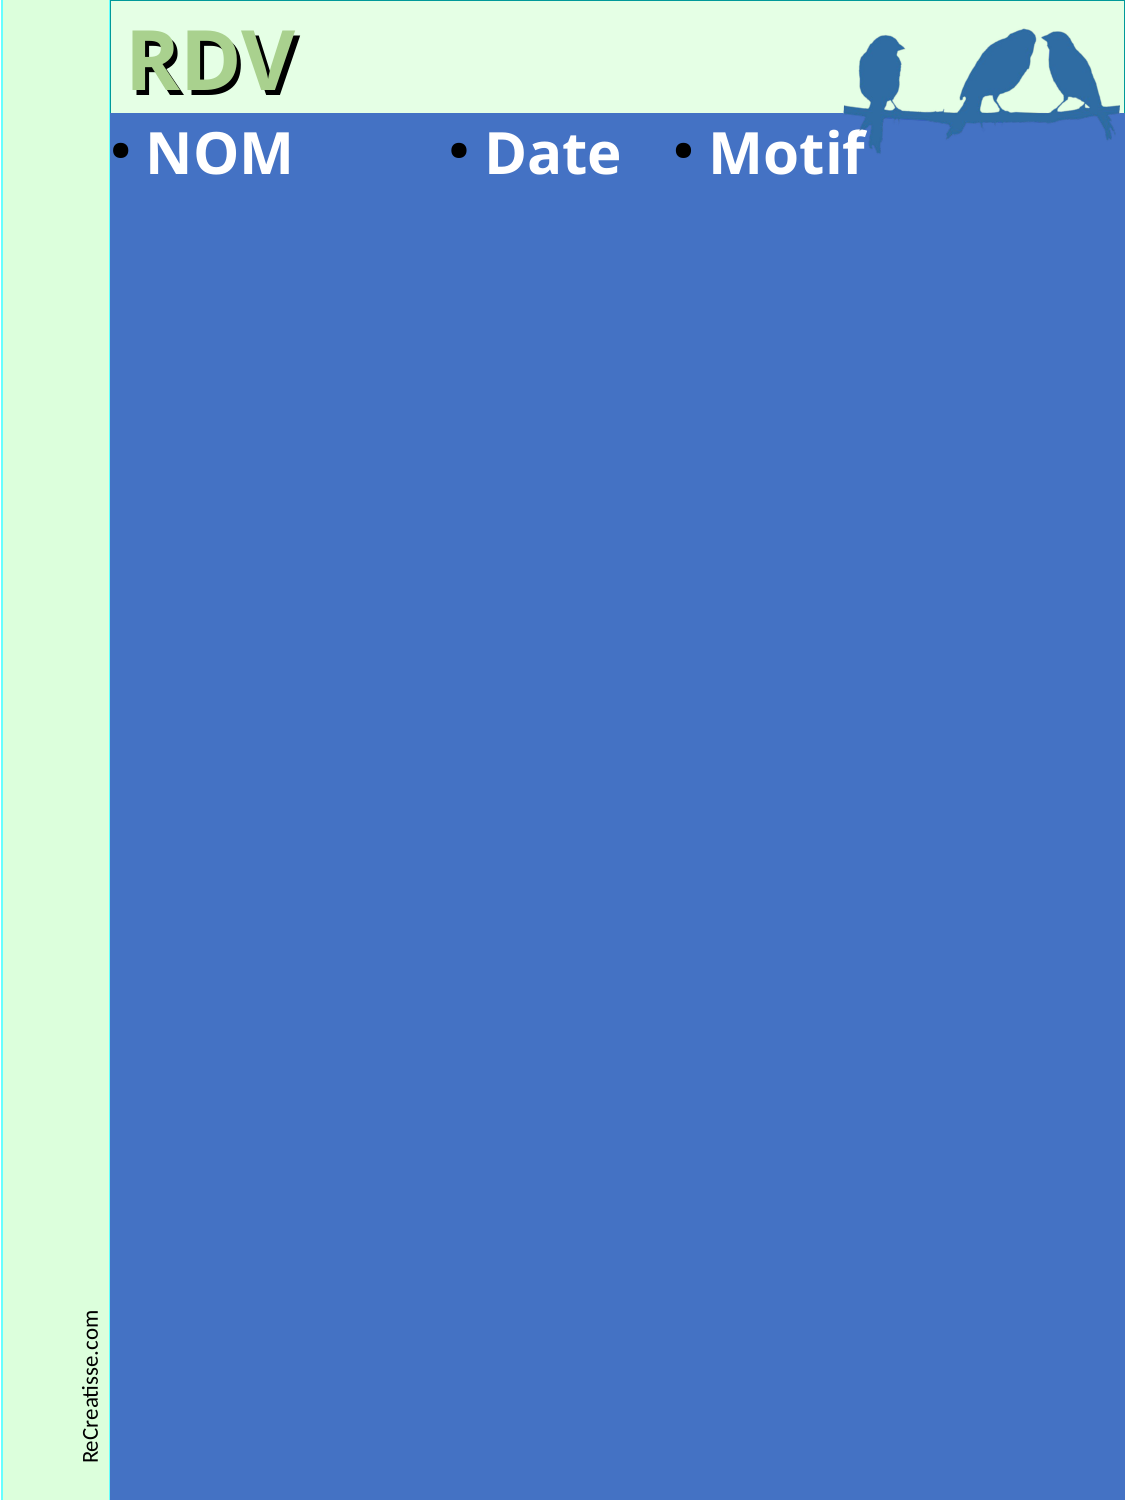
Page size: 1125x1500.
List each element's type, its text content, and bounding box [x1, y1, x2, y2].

table_cell [110, 325, 449, 387]
table_header Date [449, 113, 673, 201]
table_cell [110, 1315, 449, 1377]
table_cell [110, 1377, 449, 1439]
table_cell [110, 758, 449, 820]
table_cell [449, 201, 673, 263]
table_cell [110, 1067, 449, 1129]
table_cell [449, 1253, 673, 1315]
table_cell [673, 201, 1125, 263]
table_cell [110, 201, 449, 263]
table_cell [673, 448, 1125, 510]
table_cell [673, 1253, 1125, 1315]
table_cell [673, 510, 1125, 572]
table_cell [449, 1005, 673, 1067]
table_cell [449, 1439, 673, 1500]
table_cell [673, 696, 1125, 758]
table_cell [673, 1439, 1125, 1500]
table_cell [110, 634, 449, 696]
table_cell [449, 944, 673, 1005]
table_cell [110, 820, 449, 882]
table_cell [673, 1191, 1125, 1253]
table_cell [110, 696, 449, 758]
table_cell [673, 1377, 1125, 1439]
table_cell [110, 387, 449, 448]
table_cell [449, 820, 673, 882]
table_cell [110, 1439, 449, 1500]
table_cell [449, 1191, 673, 1253]
table_cell [673, 820, 1125, 882]
table_cell [449, 1377, 673, 1439]
table_cell [449, 1067, 673, 1129]
table_cell [673, 758, 1125, 820]
table_cell [449, 1129, 673, 1191]
text_box RDV [992, 0, 1125, 9]
table_cell [449, 758, 673, 820]
table_cell [110, 1129, 449, 1191]
text_box ReCreatisse.com [68, 1295, 110, 1479]
table_cell [673, 1129, 1125, 1191]
table_cell [449, 882, 673, 944]
table_header Motif [673, 113, 1125, 201]
table_cell [673, 1315, 1125, 1377]
table_cell [449, 696, 673, 758]
text_box RDV [1119, 26, 1125, 113]
table_cell [449, 387, 673, 448]
table_cell [673, 882, 1125, 944]
table_cell [449, 1315, 673, 1377]
table_cell [110, 882, 449, 944]
table_cell [449, 263, 673, 325]
table_cell [673, 263, 1125, 325]
table_cell [449, 572, 673, 634]
table_cell [673, 944, 1125, 1005]
text_box [2, 0, 110, 1500]
table_cell [110, 263, 449, 325]
table_cell [673, 634, 1125, 696]
text_box RDV [110, 0, 849, 113]
table_cell [673, 325, 1125, 387]
picture [840, 0, 1125, 170]
table_header NOM [110, 113, 449, 201]
table_cell [110, 1253, 449, 1315]
table_cell [449, 325, 673, 387]
table_cell [673, 387, 1125, 448]
table_cell [449, 634, 673, 696]
table_cell [110, 510, 449, 572]
table_cell [449, 510, 673, 572]
table_cell [673, 1005, 1125, 1067]
table_cell [449, 448, 673, 510]
table_cell [110, 572, 449, 634]
table_cell [110, 1005, 449, 1067]
table_cell [110, 1191, 449, 1253]
table_cell [673, 1067, 1125, 1129]
table_cell [110, 448, 449, 510]
table_cell [110, 944, 449, 1005]
table_cell [673, 572, 1125, 634]
